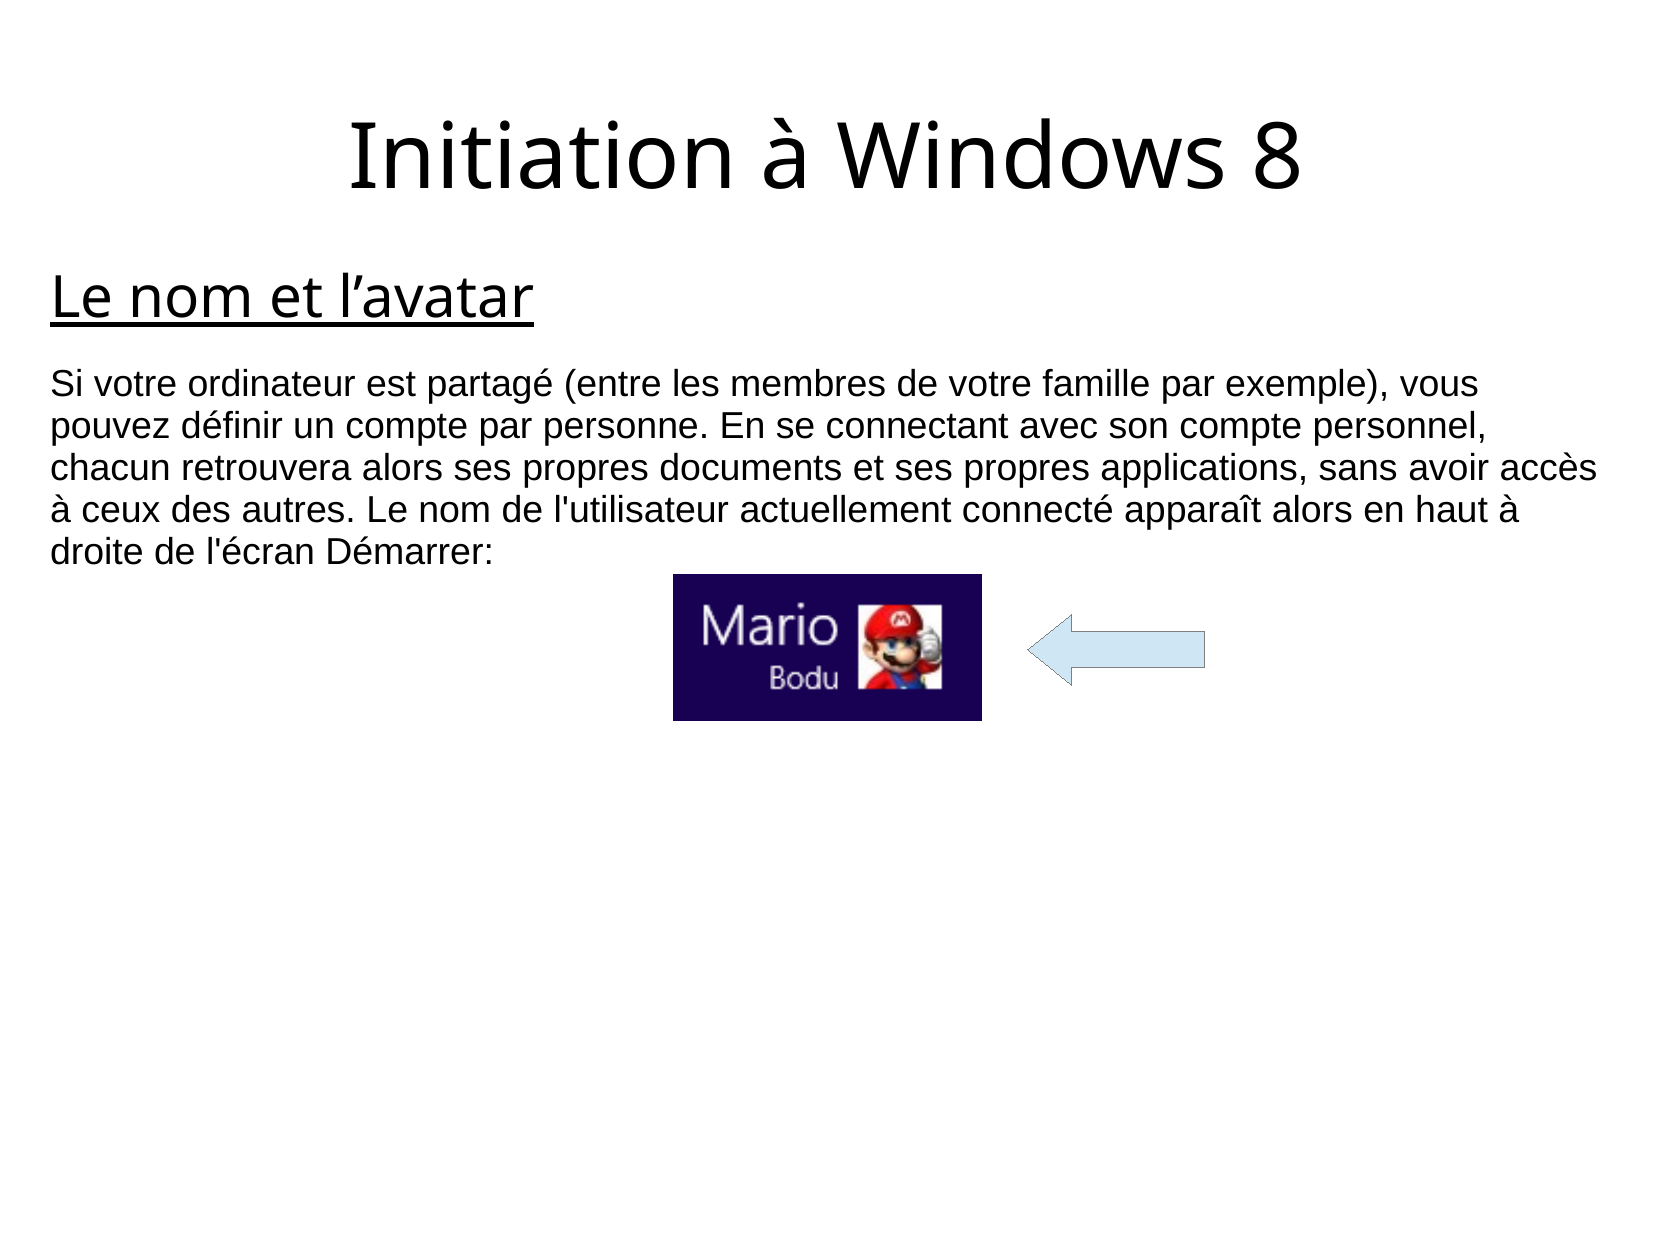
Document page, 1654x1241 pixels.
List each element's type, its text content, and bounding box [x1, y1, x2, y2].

text_box Le nom et l’avatar Si votre ordinateur est partagé (entre les membres de votre famille par exemple), vous pouvez définir un compte par personne. En se connectant avec son compte personnel, chacun retrouvera alors ses propres documents et ses propres applications, sans avoir accès à ceux des autres. Le nom de l'utilisateur actuellement connecté apparaît alors en haut à droite de l'écran Démarrer: [35, 248, 1619, 565]
picture [673, 574, 982, 721]
text_box [1027, 614, 1205, 686]
title Initiation à Windows 8 [82, 49, 1571, 248]
